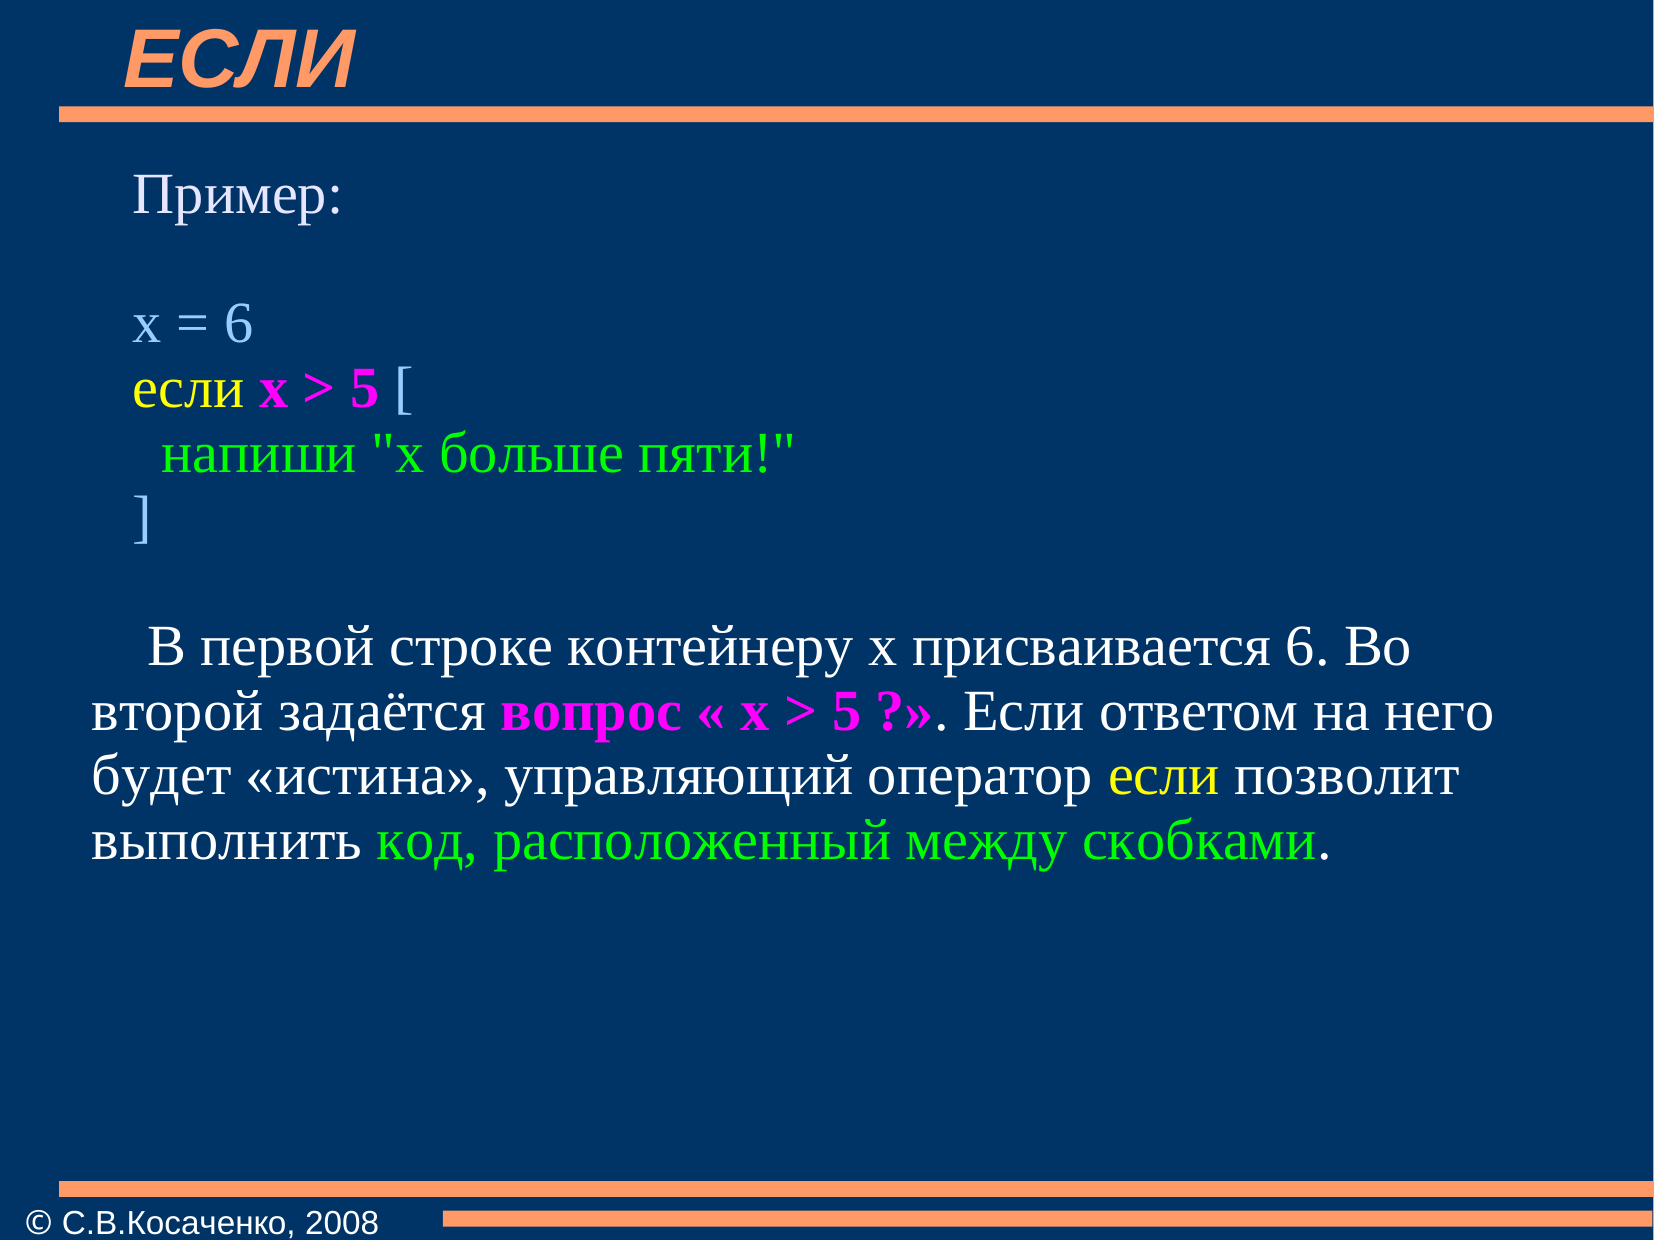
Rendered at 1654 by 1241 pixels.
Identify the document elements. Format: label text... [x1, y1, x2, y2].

title ЕСЛИ [123, 0, 1536, 119]
list Пример: x = 6 если x > 5 [ напиши "x больше пяти!" ] В первой строке контейнеру x присваивается 6. Во второй задаётся вопрос « x > 5 ?». Если ответом на него будет «истина», управляющий оператор если позволит выполнить код, расположенный между скобками. [91, 161, 1581, 975]
